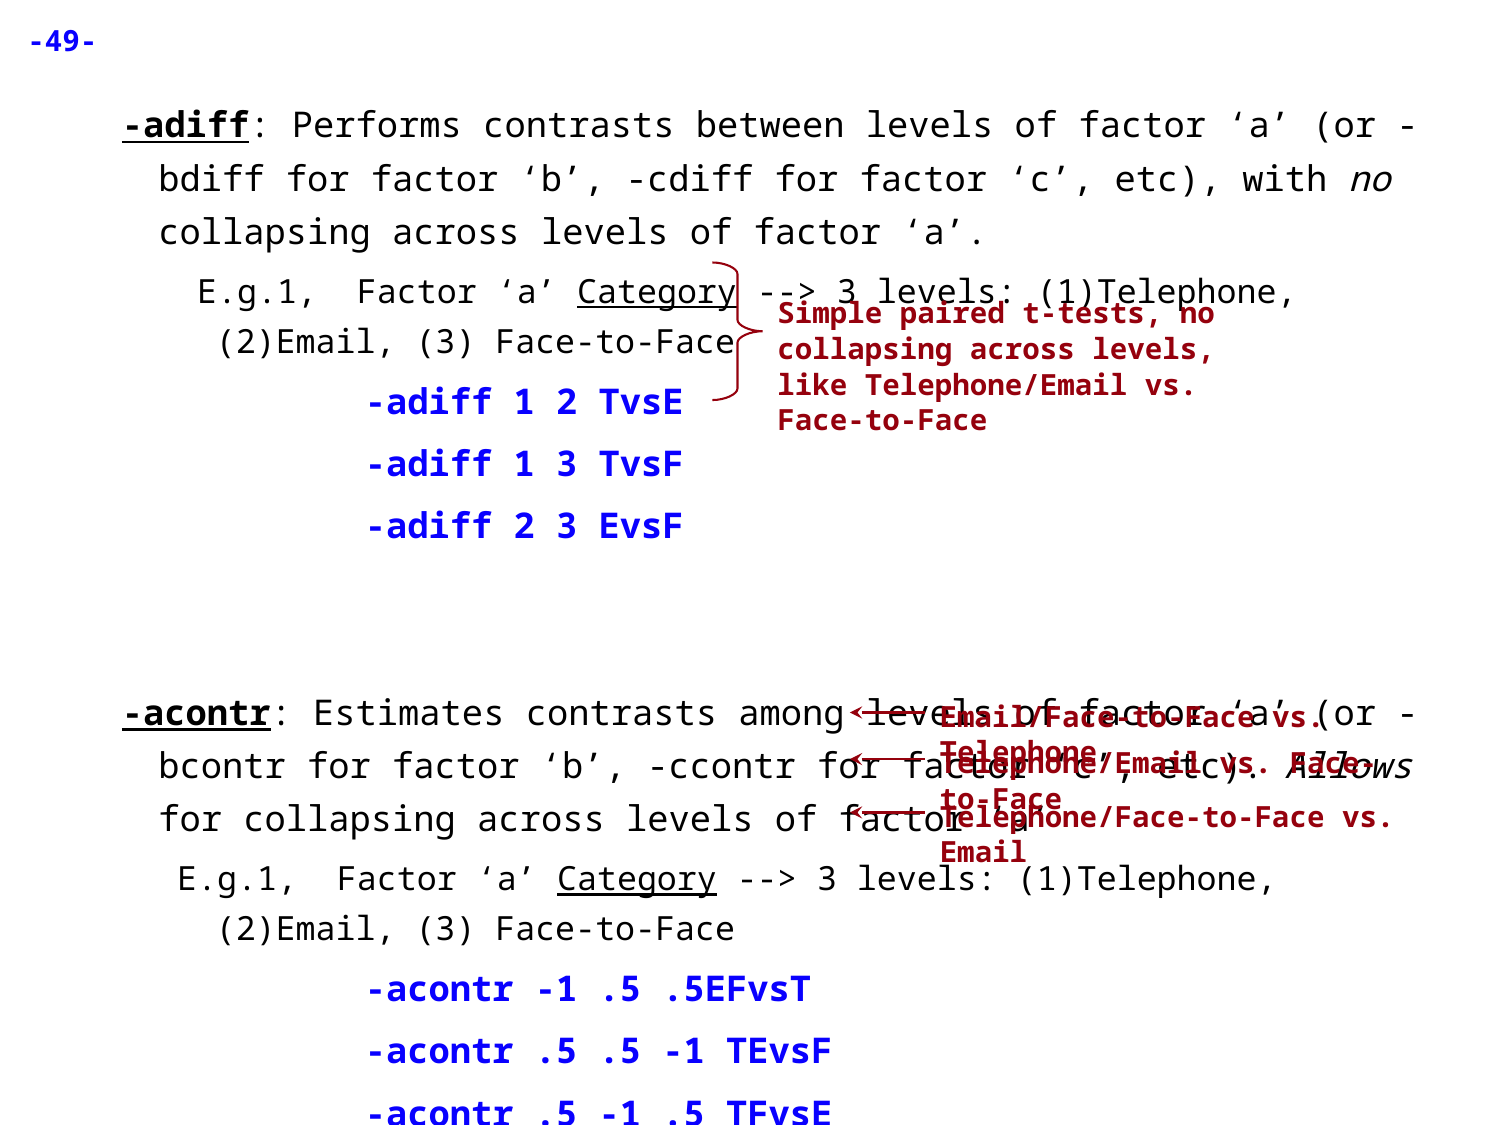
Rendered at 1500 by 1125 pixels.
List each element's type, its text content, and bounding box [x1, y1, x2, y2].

text_box Email/Face-to-Face vs. Telephone [924, 690, 1438, 737]
text_box Simple paired t-tests, no collapsing across levels, like Telephone/Email vs. Face-to-Face [762, 287, 1263, 446]
list -adiff: Performs contrasts between levels of factor ‘a’ (or -bdiff for factor ‘b’, -cdiff for factor ‘c’, etc), with no collapsing across levels of factor ‘a’. E.g.1, Factor ‘a’ Category --> 3 levels: (1)Telephone, (2)Email, (3) Face-to-Face -adiff 1 2 TvsE -adiff 1 3 TvsF -adiff 2 3 EvsF -acontr: Estimates contrasts among levels of factor ‘a’ (or -bcontr for factor ‘b’, -ccontr for factor ‘c’, etc). Allows for collapsing across levels of factor ‘a’ E.g.1, Factor ‘a’ Category --> 3 levels: (1)Telephone, (2)Email, (3) Face-to-Face -acontr -1 .5 .5EFvsT -acontr .5 .5 -1 TEvsF -acontr .5 -1 .5 TFvsE [50, 87, 1450, 1101]
text_box Telephone/Email vs. Face-to-Face [924, 737, 1438, 790]
text_box Telephone/Face-to-Face vs. Email [924, 790, 1451, 878]
